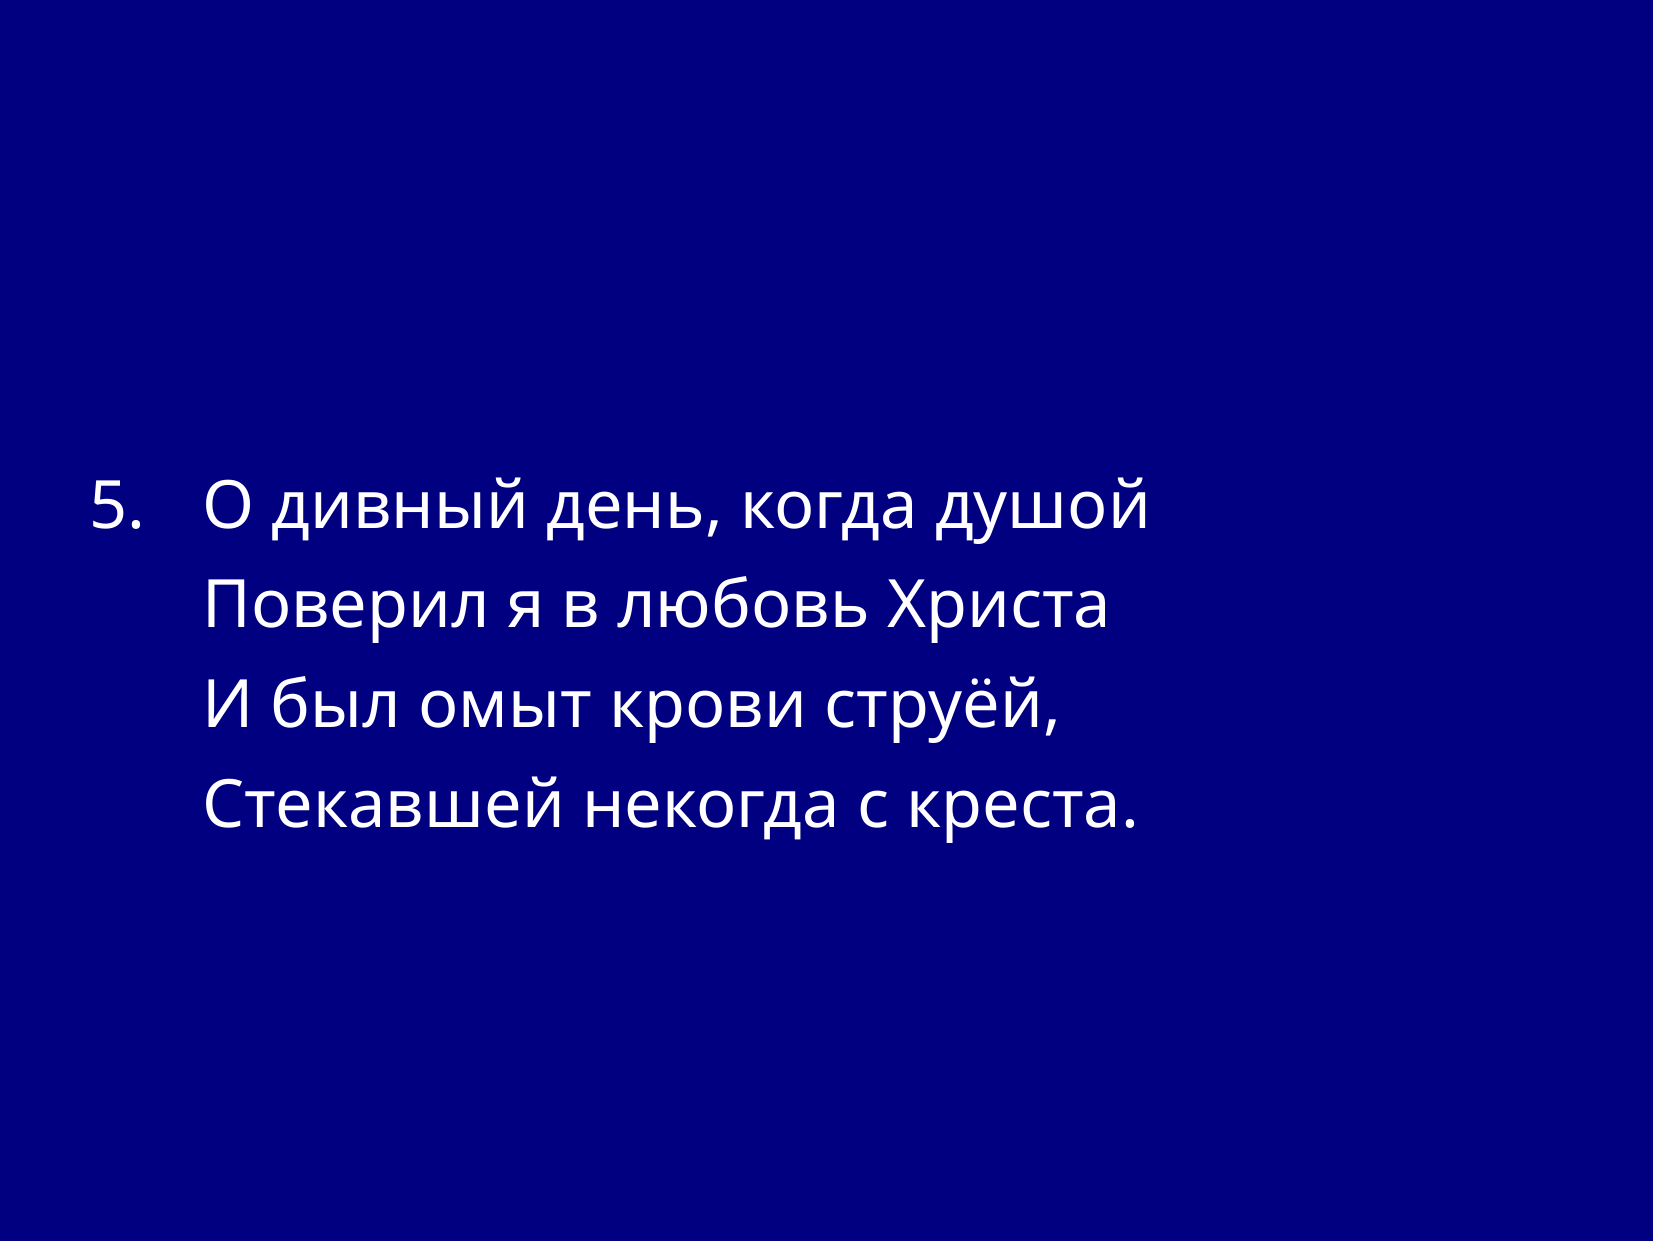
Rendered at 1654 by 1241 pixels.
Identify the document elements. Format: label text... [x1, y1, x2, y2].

text_box 5. О дивный день, когда душой Поверил я в любовь Христа И был омыт крови струёй, Стекавшей некогда с креста. [75, 150, 1576, 1163]
